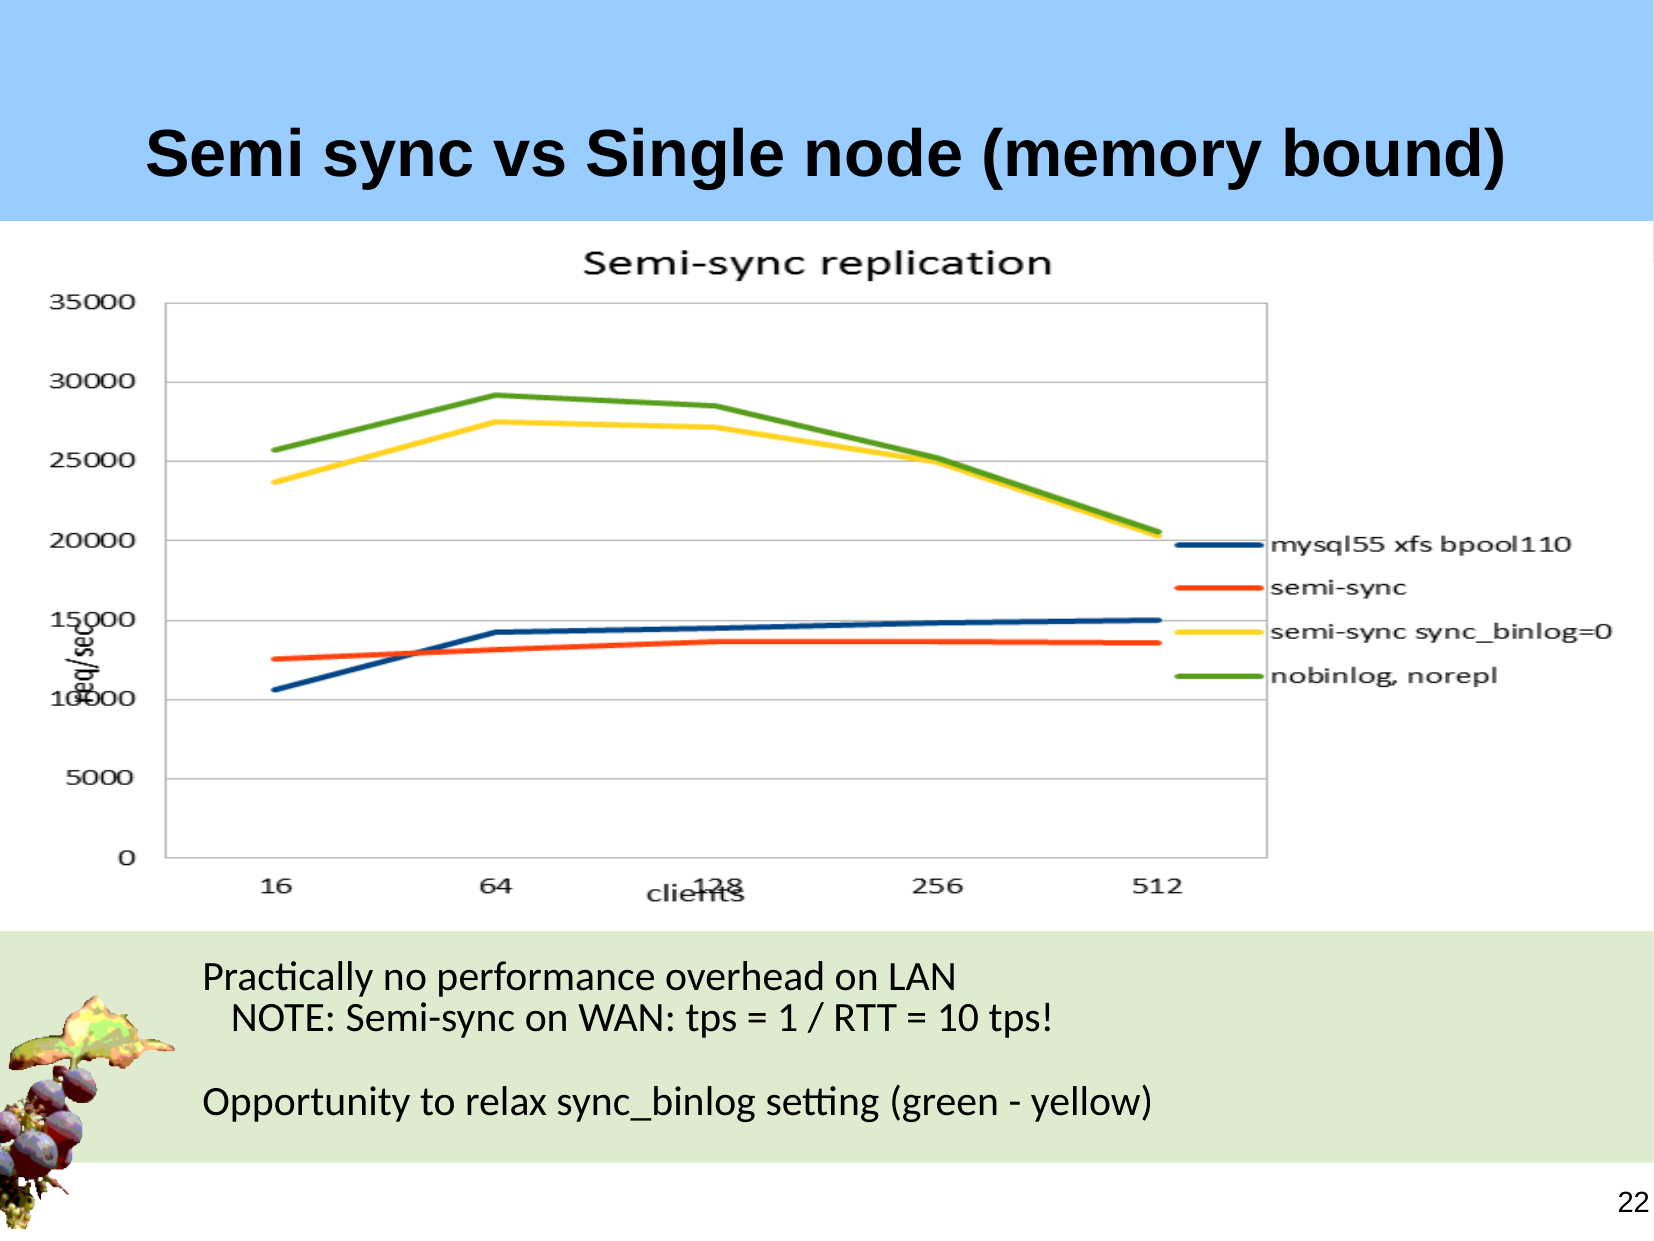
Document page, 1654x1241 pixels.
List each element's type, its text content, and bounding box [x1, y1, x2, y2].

text_box Practically no performance overhead on LAN NOTE: Semi-sync on WAN: tps = 1 / RTT = 10 tps! Opportunity to relax sync_binlog setting (green - yellow) [187, 951, 1576, 1161]
picture [0, 221, 1654, 931]
title Semi sync vs Single node (memory bound) [82, 49, 1571, 221]
picture [0, 990, 188, 1229]
